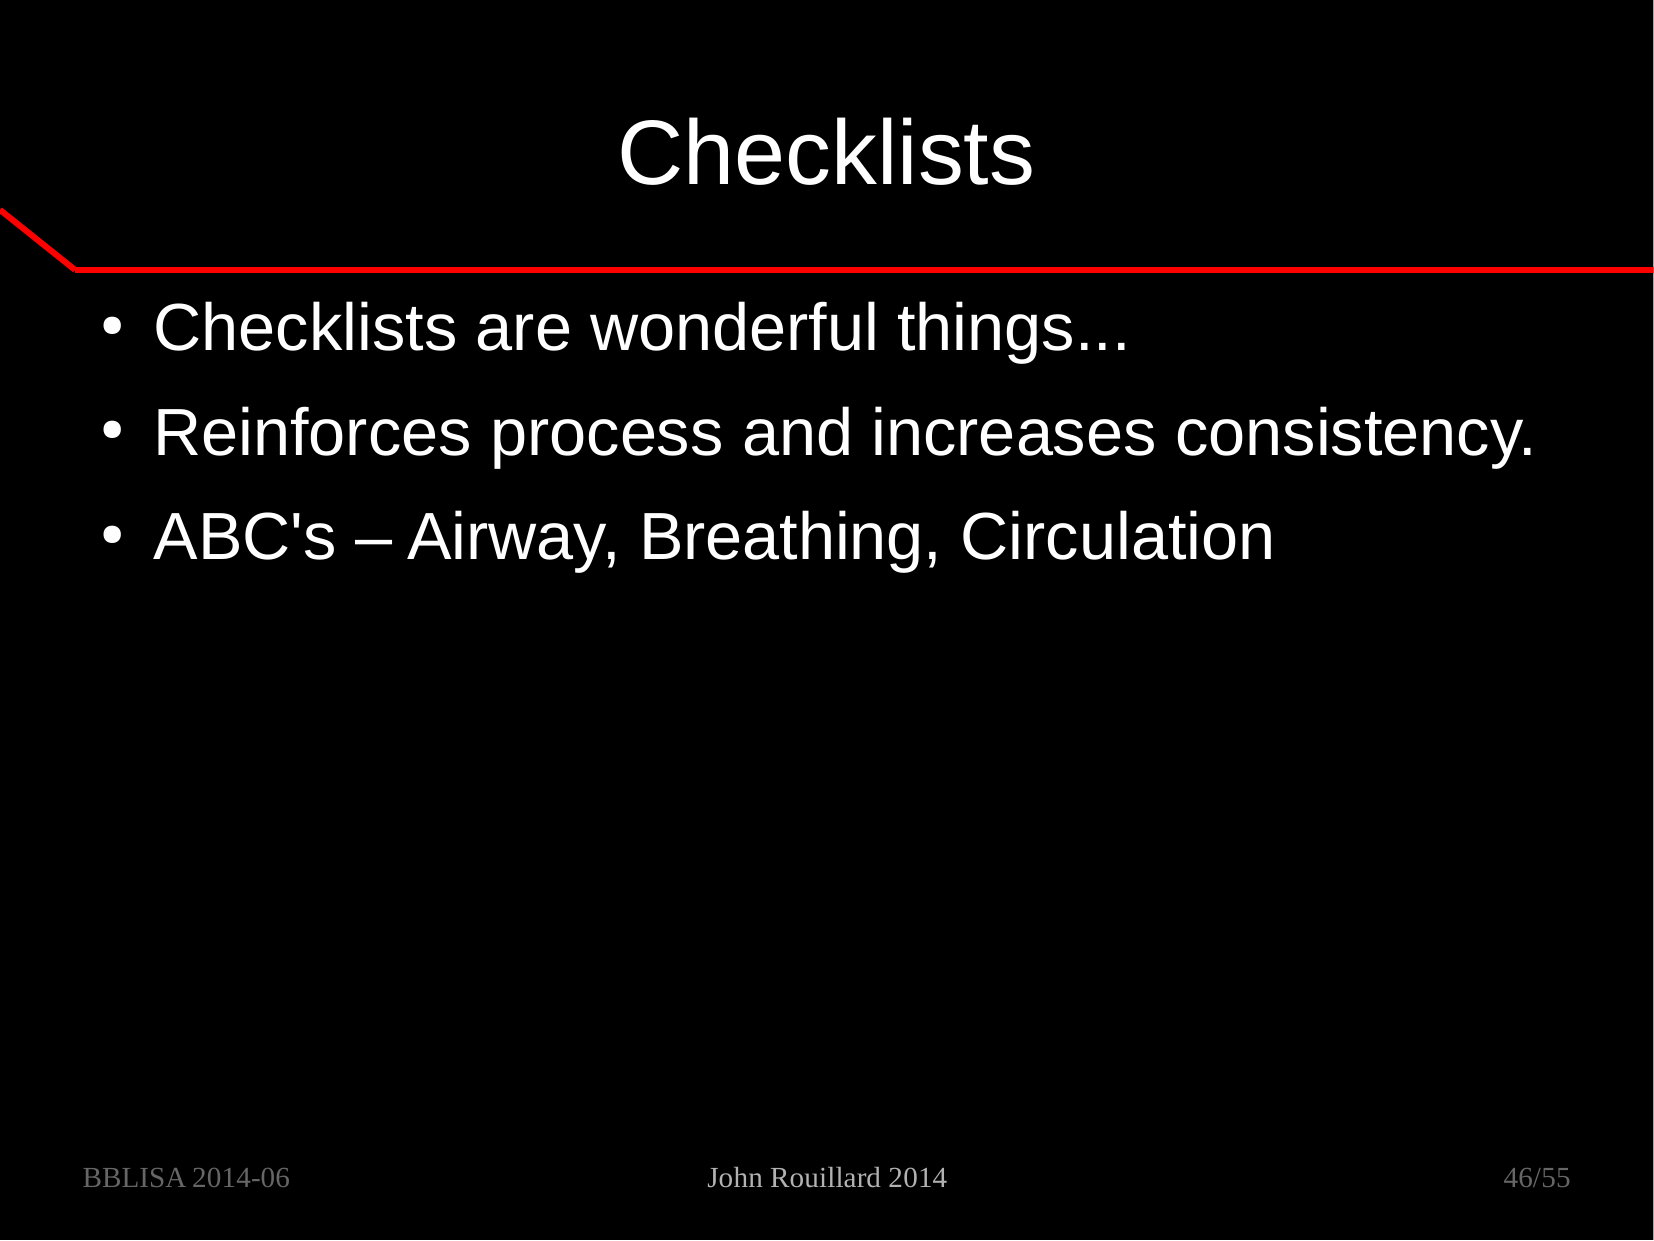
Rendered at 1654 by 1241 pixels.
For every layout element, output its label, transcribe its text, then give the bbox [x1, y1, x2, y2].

list Checklists are wonderful things... Reinforces process and increases consistency. ABC's – Airway, Breathing, Circulation [82, 290, 1571, 1110]
title Checklists [82, 49, 1571, 257]
